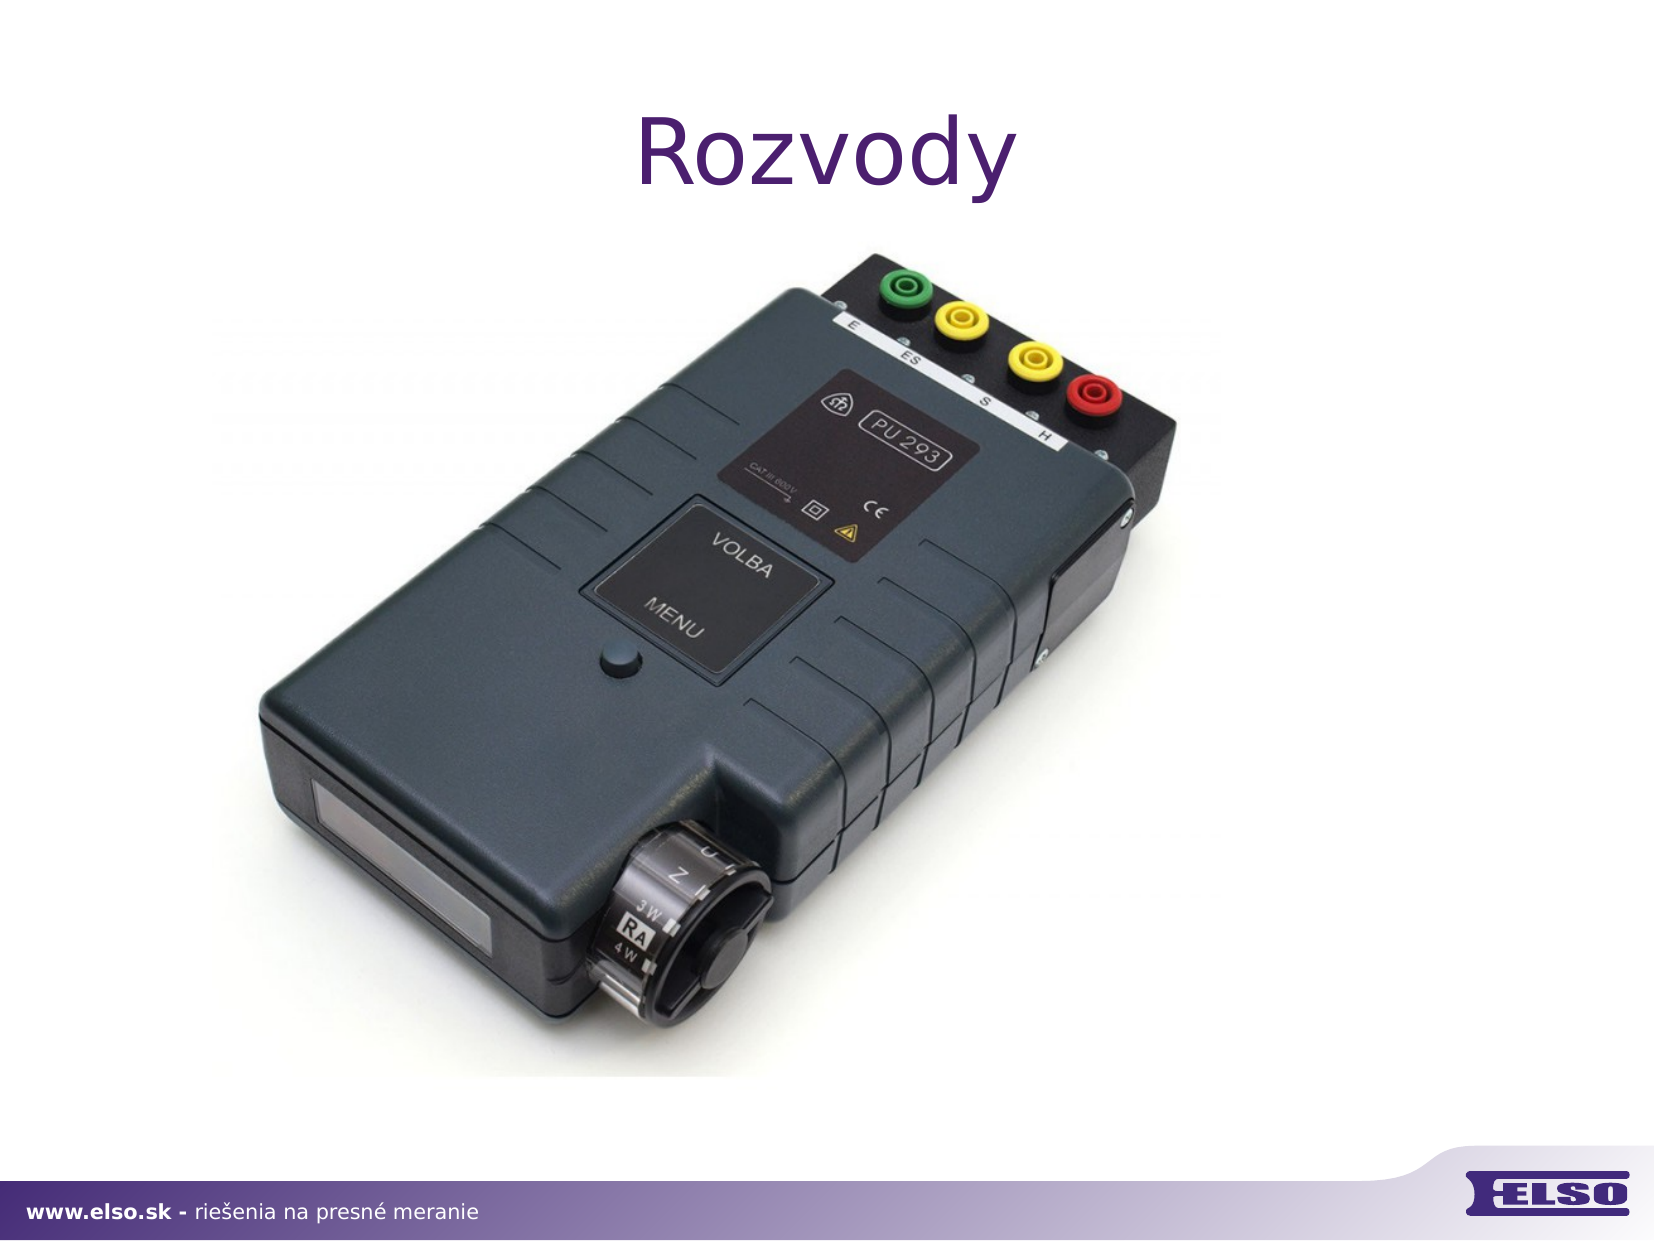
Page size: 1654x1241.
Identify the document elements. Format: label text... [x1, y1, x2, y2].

title Rozvody [82, 49, 1571, 257]
picture [212, 257, 1221, 1150]
